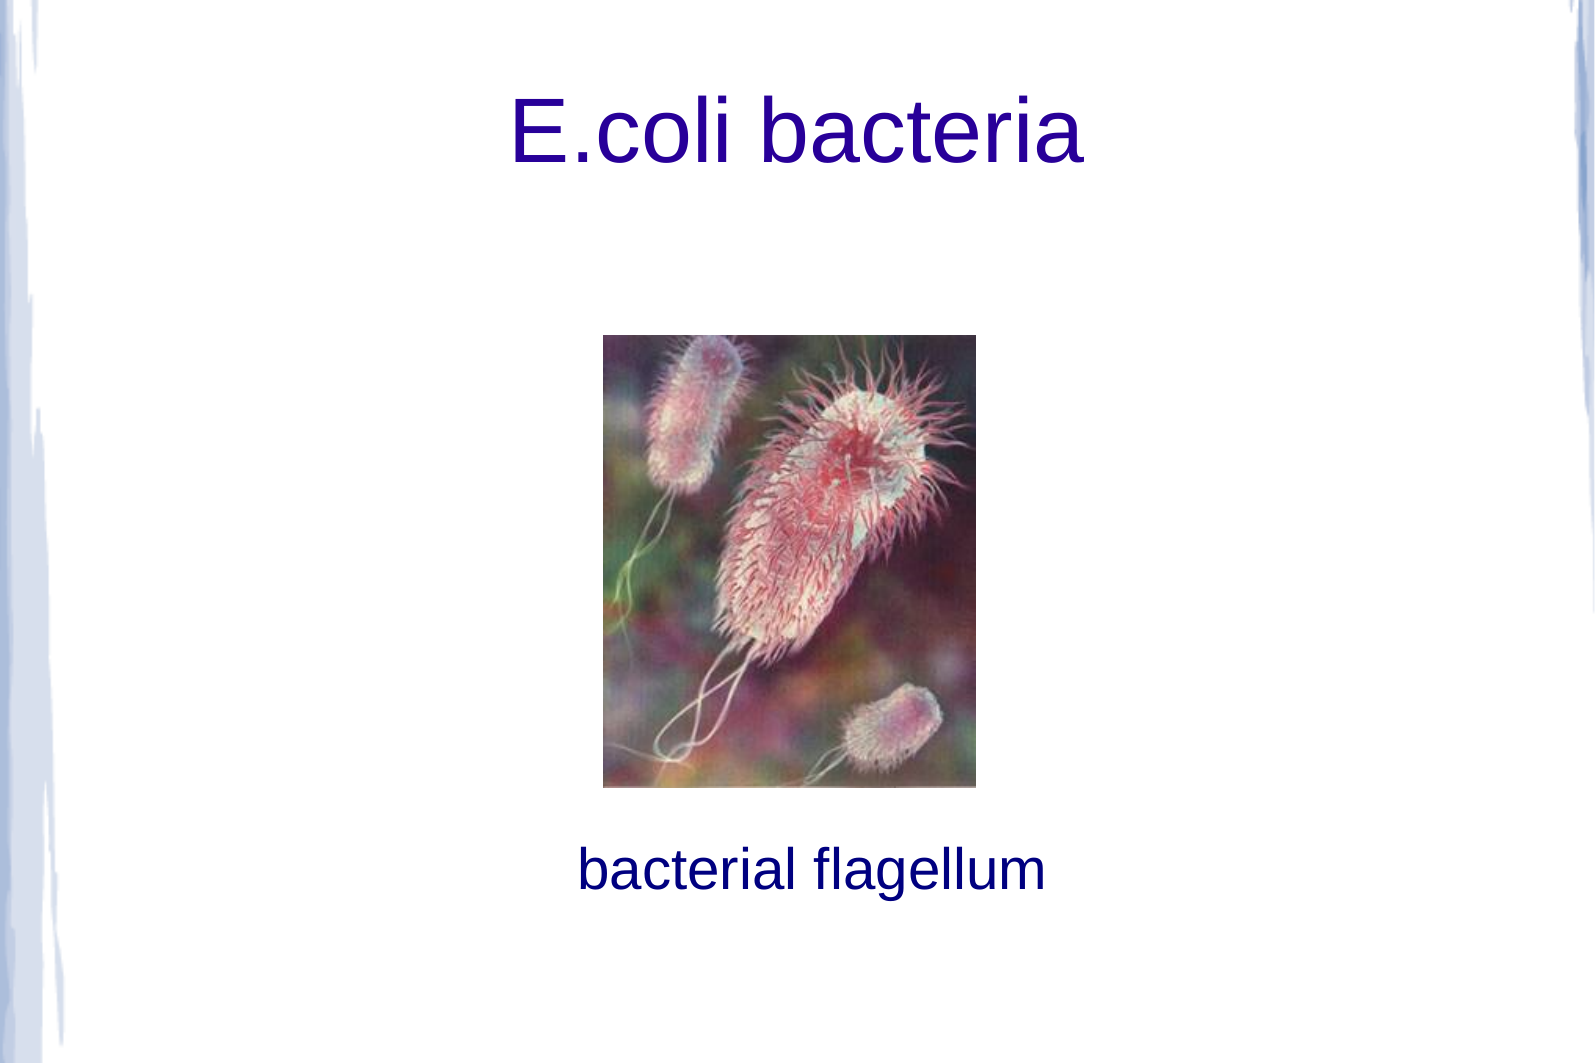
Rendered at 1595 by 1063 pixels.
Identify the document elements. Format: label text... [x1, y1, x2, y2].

title E.coli bacteria [79, 42, 1515, 220]
text_box bacterial flagellum [562, 829, 1088, 909]
picture [0, 0, 1595, 1063]
